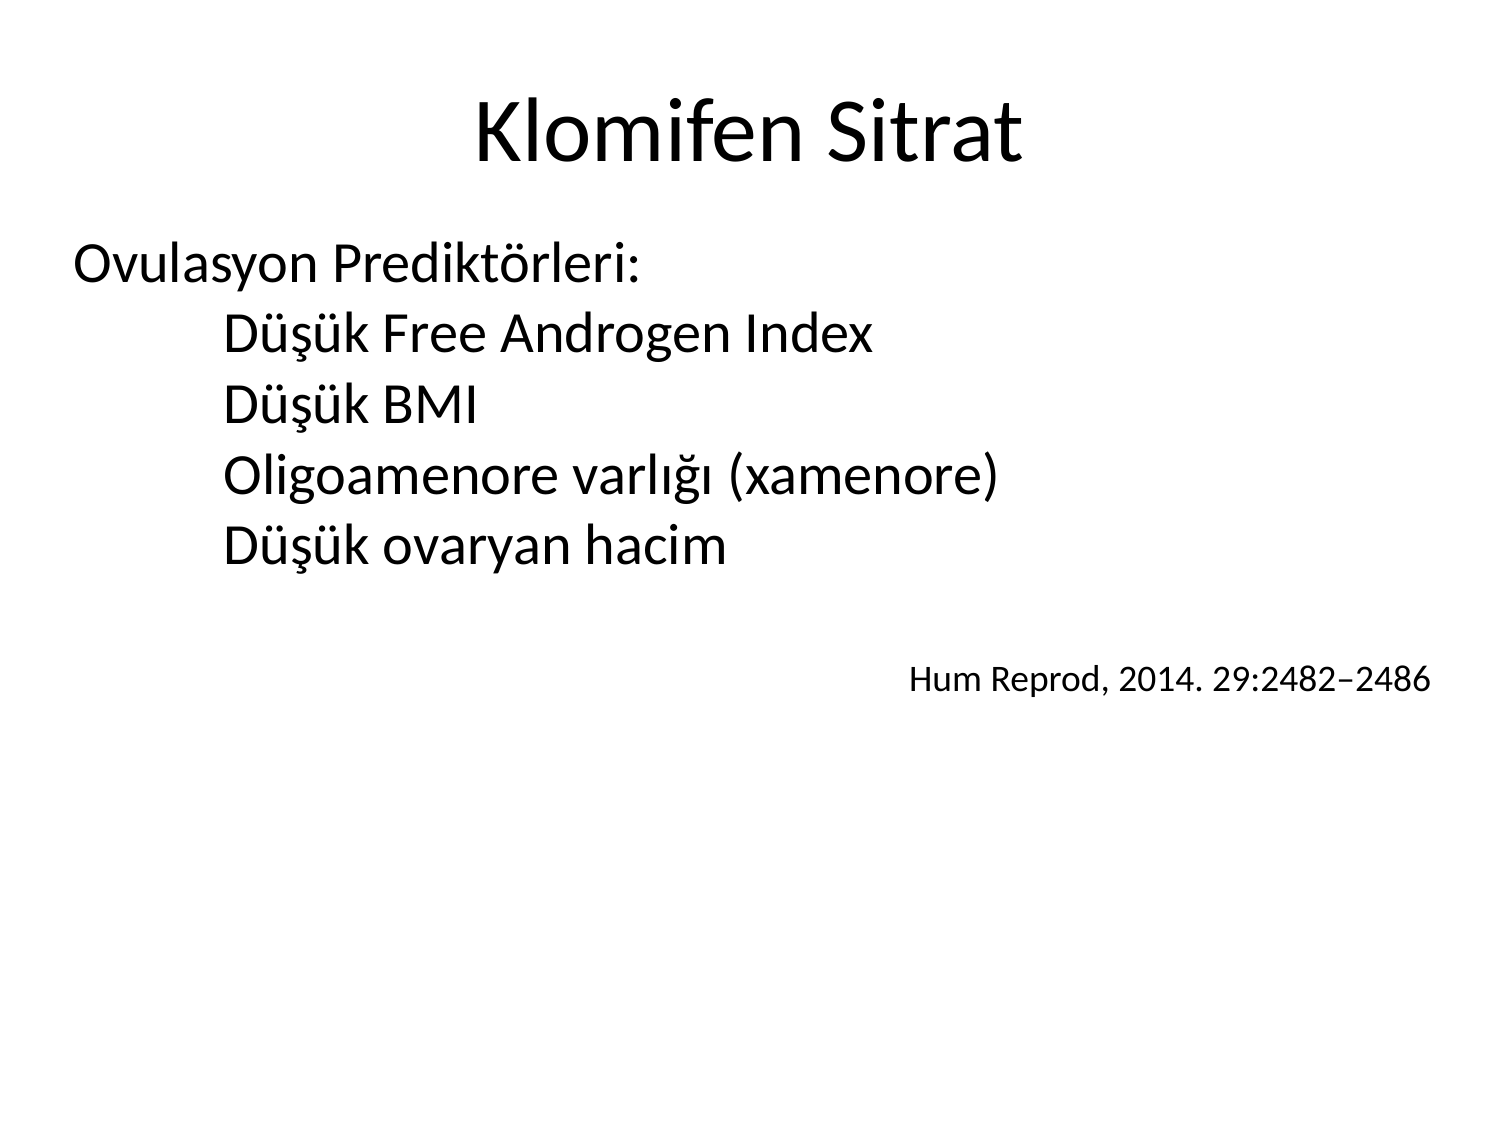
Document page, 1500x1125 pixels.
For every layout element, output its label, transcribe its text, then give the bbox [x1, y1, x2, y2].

title Klomifen Sitrat [75, 45, 1425, 230]
text_box Ovulasyon Prediktörleri: Düşük Free Androgen Index Düşük BMI Oligoamenore varlığı (xamenore) Düşük ovaryan hacim Hum Reprod, 2014. 29:2482–2486 [59, 230, 1447, 917]
